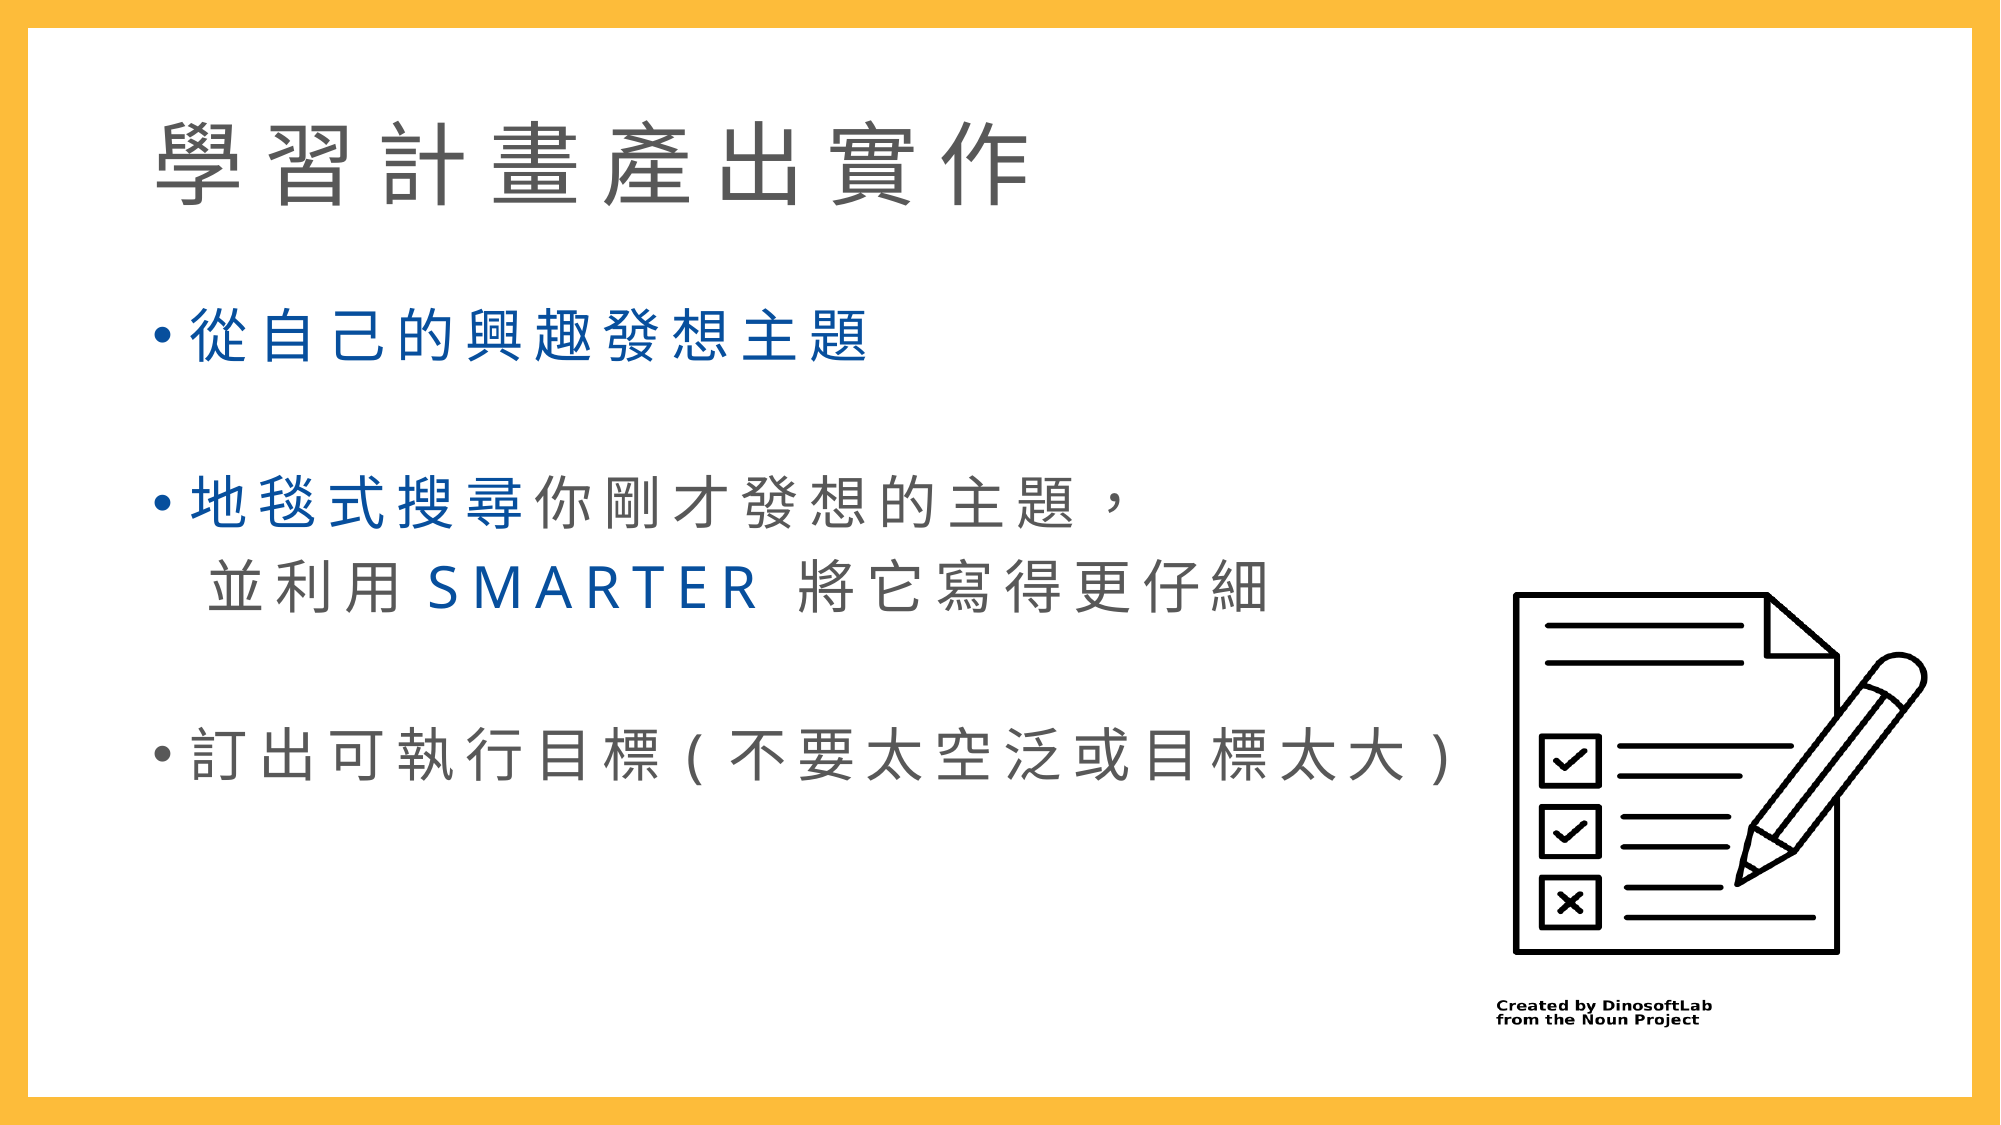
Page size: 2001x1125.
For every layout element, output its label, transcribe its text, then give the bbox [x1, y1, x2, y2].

picture [1440, 578, 1972, 1066]
title 學習計畫產出實作 [137, 59, 1863, 278]
list 從自己的興趣發想主題 地毯式搜尋你剛才發想的主題， 並利用SMARTER 將它寫得更仔細 訂出可執行目標(不要太空泛或目標太大) [137, 299, 1863, 1014]
